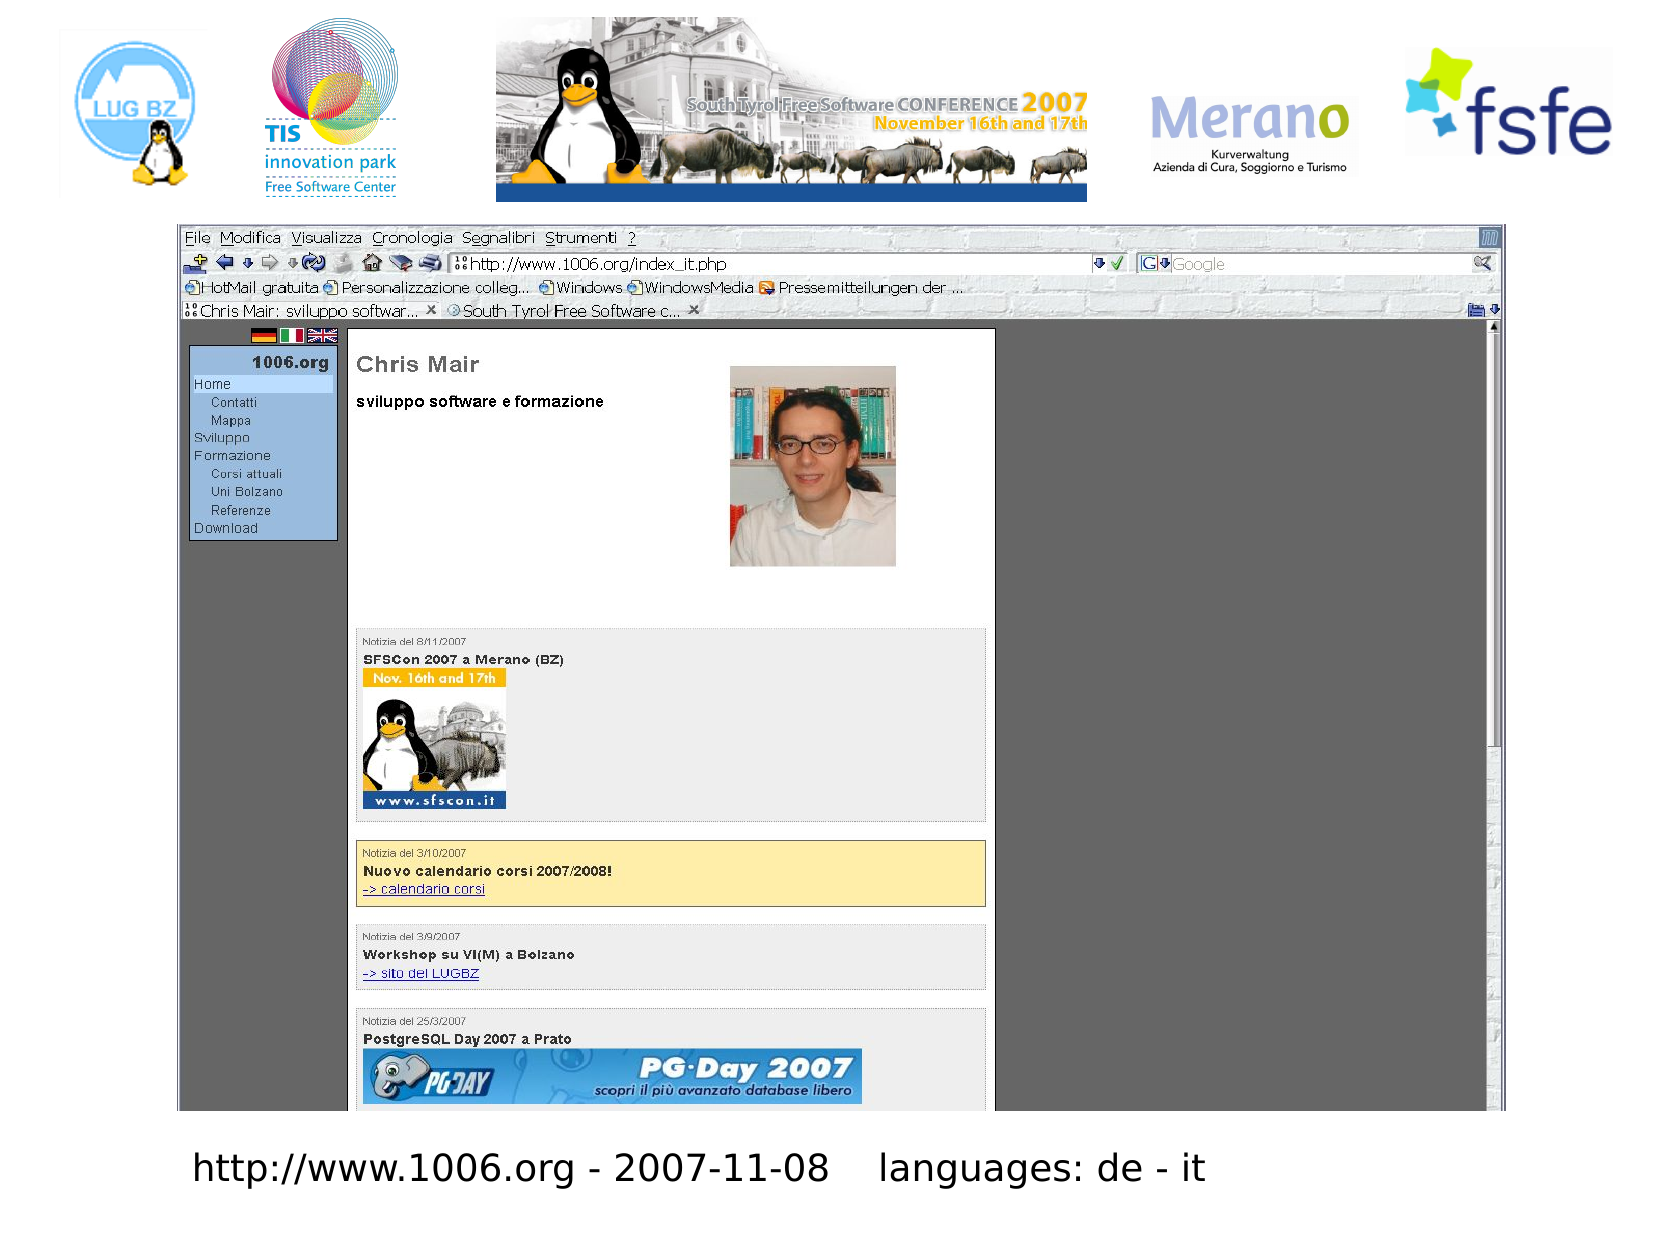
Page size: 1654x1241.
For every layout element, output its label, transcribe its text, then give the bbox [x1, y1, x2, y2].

picture [1405, 47, 1613, 156]
picture [1151, 96, 1359, 177]
picture [265, 18, 398, 197]
picture [177, 224, 1506, 1111]
text_box http://www.1006.org - 2007-11-08 languages: de - it [177, 1139, 1447, 1199]
picture [59, 29, 220, 198]
picture [496, 17, 1087, 202]
